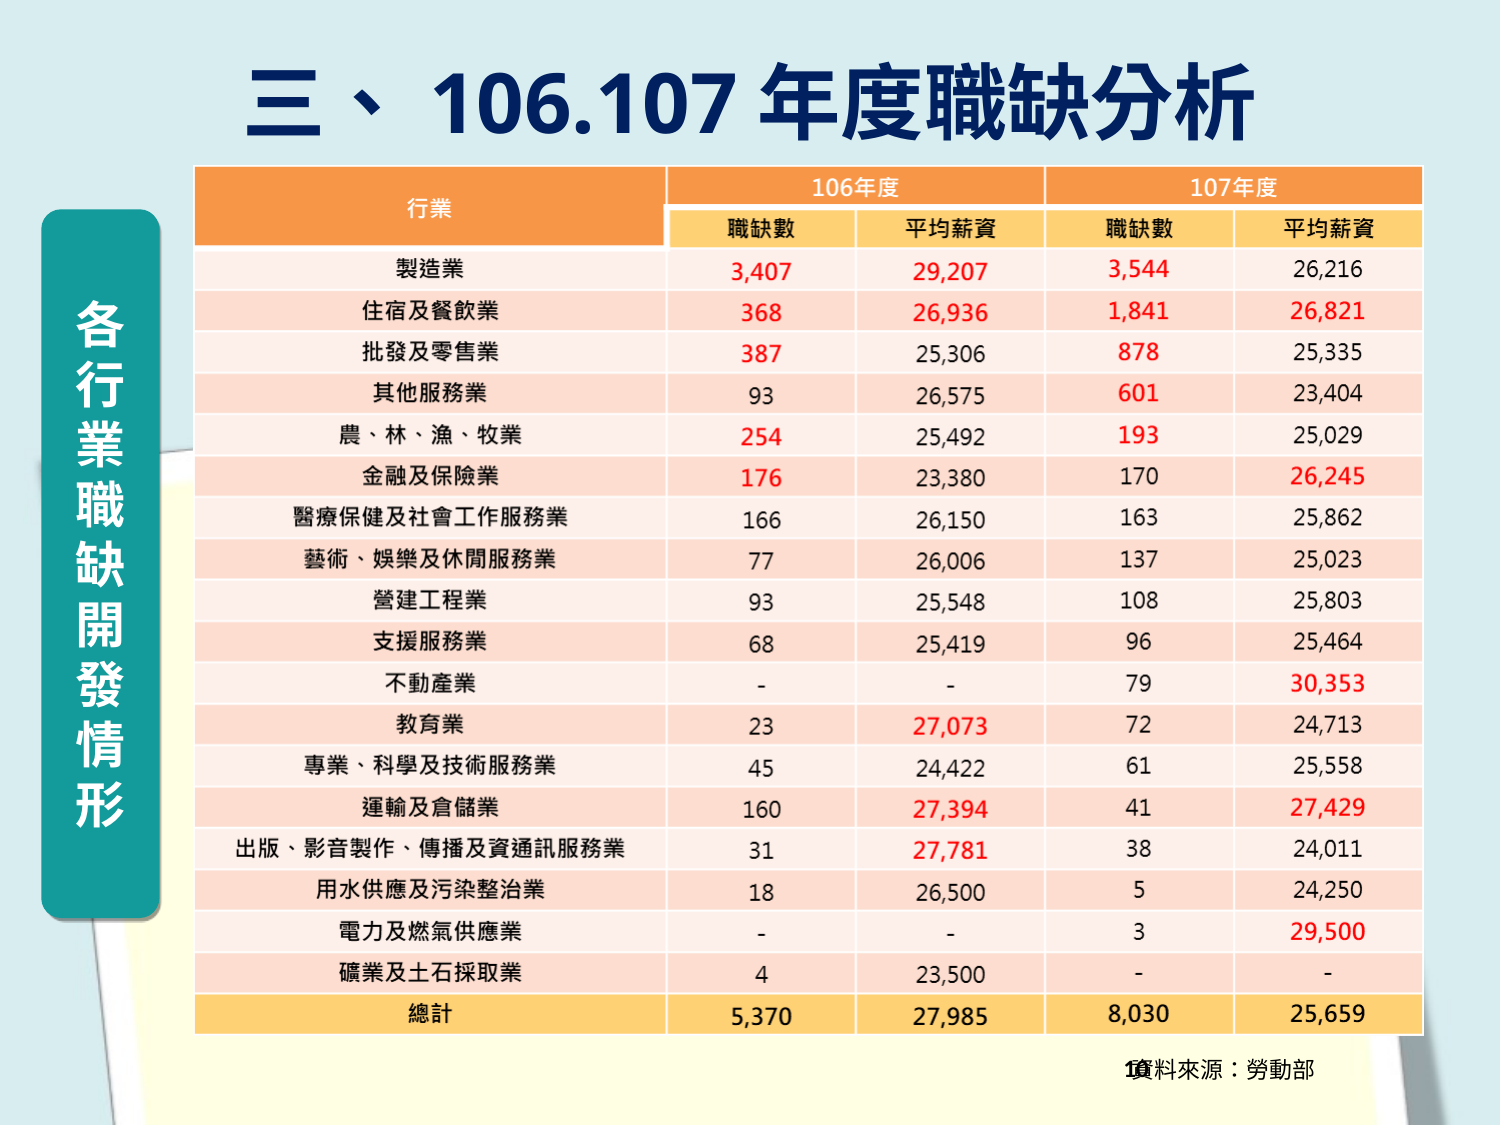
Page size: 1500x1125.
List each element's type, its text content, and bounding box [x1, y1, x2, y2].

text_box 三、106.107年度職缺分析 [0, 42, 1500, 137]
text_box 各行業職缺開發情形 [41, 209, 160, 919]
text_box 10 [1108, 1037, 1459, 1098]
picture [193, 166, 1424, 1044]
